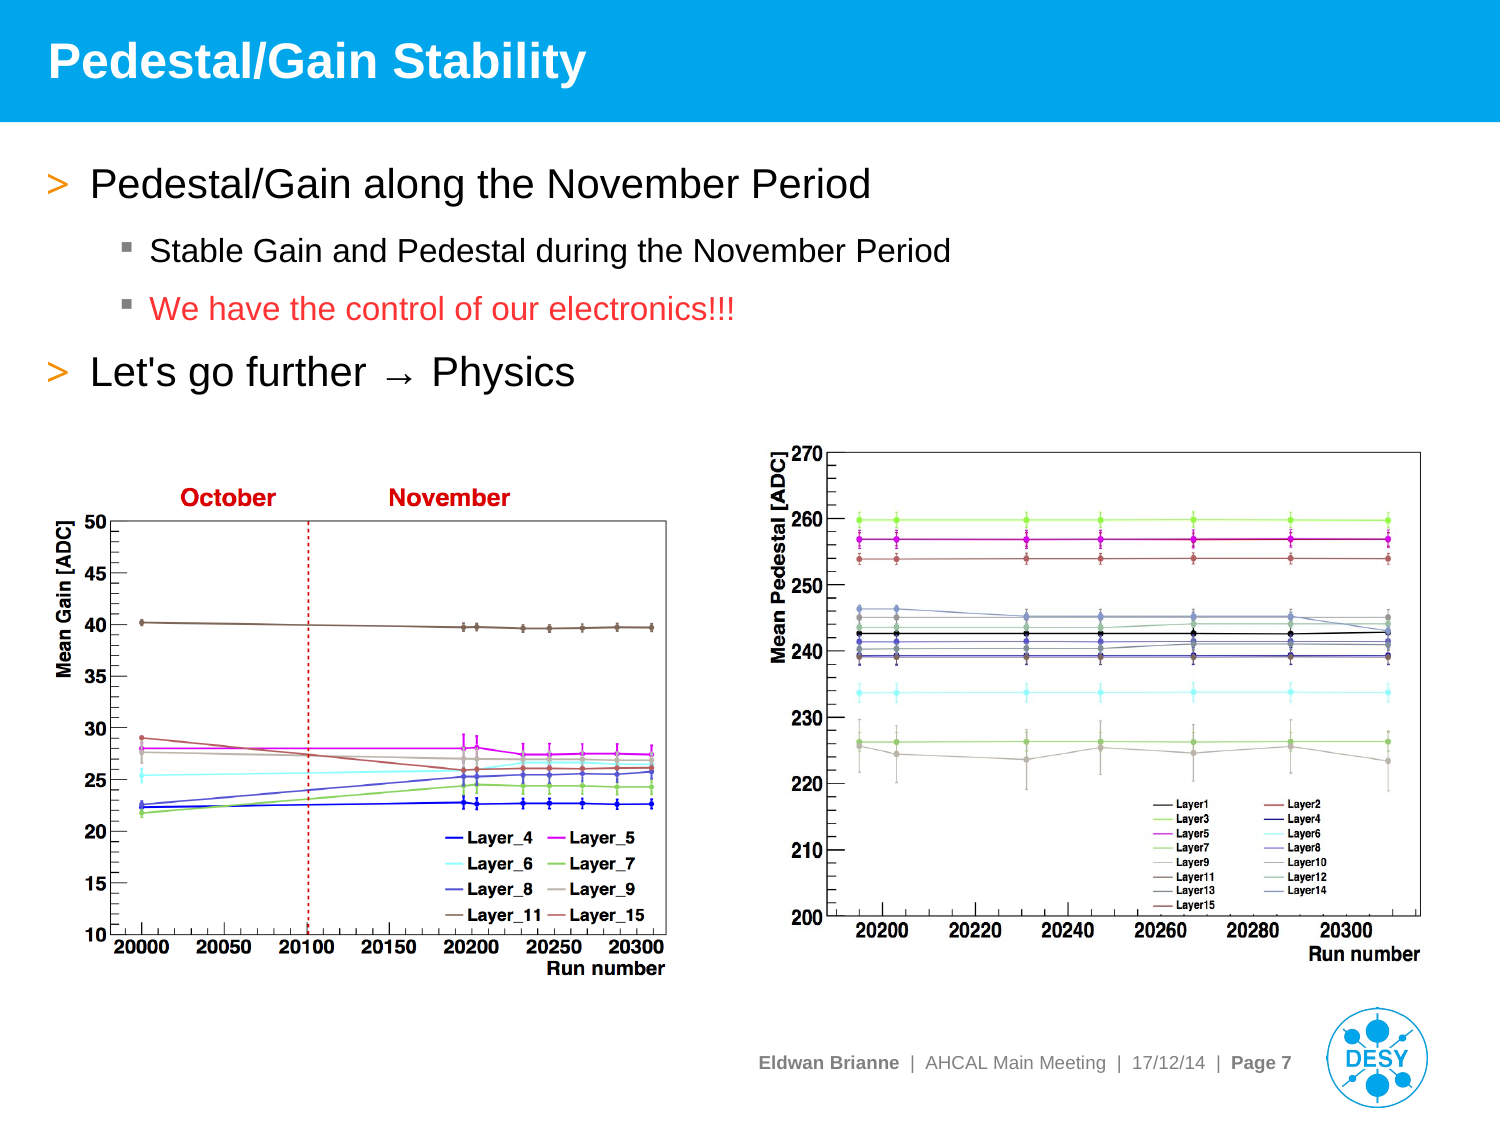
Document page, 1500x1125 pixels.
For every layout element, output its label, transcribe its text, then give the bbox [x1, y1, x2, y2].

picture [41, 403, 1475, 986]
list Pedestal/Gain along the November Period Stable Gain and Pedestal during the November Period We have the control of our electronics!!! Let's go further → Physics [46, 160, 1444, 470]
title Pedestal/Gain Stability [47, 16, 1446, 107]
picture [1326, 1007, 1428, 1108]
